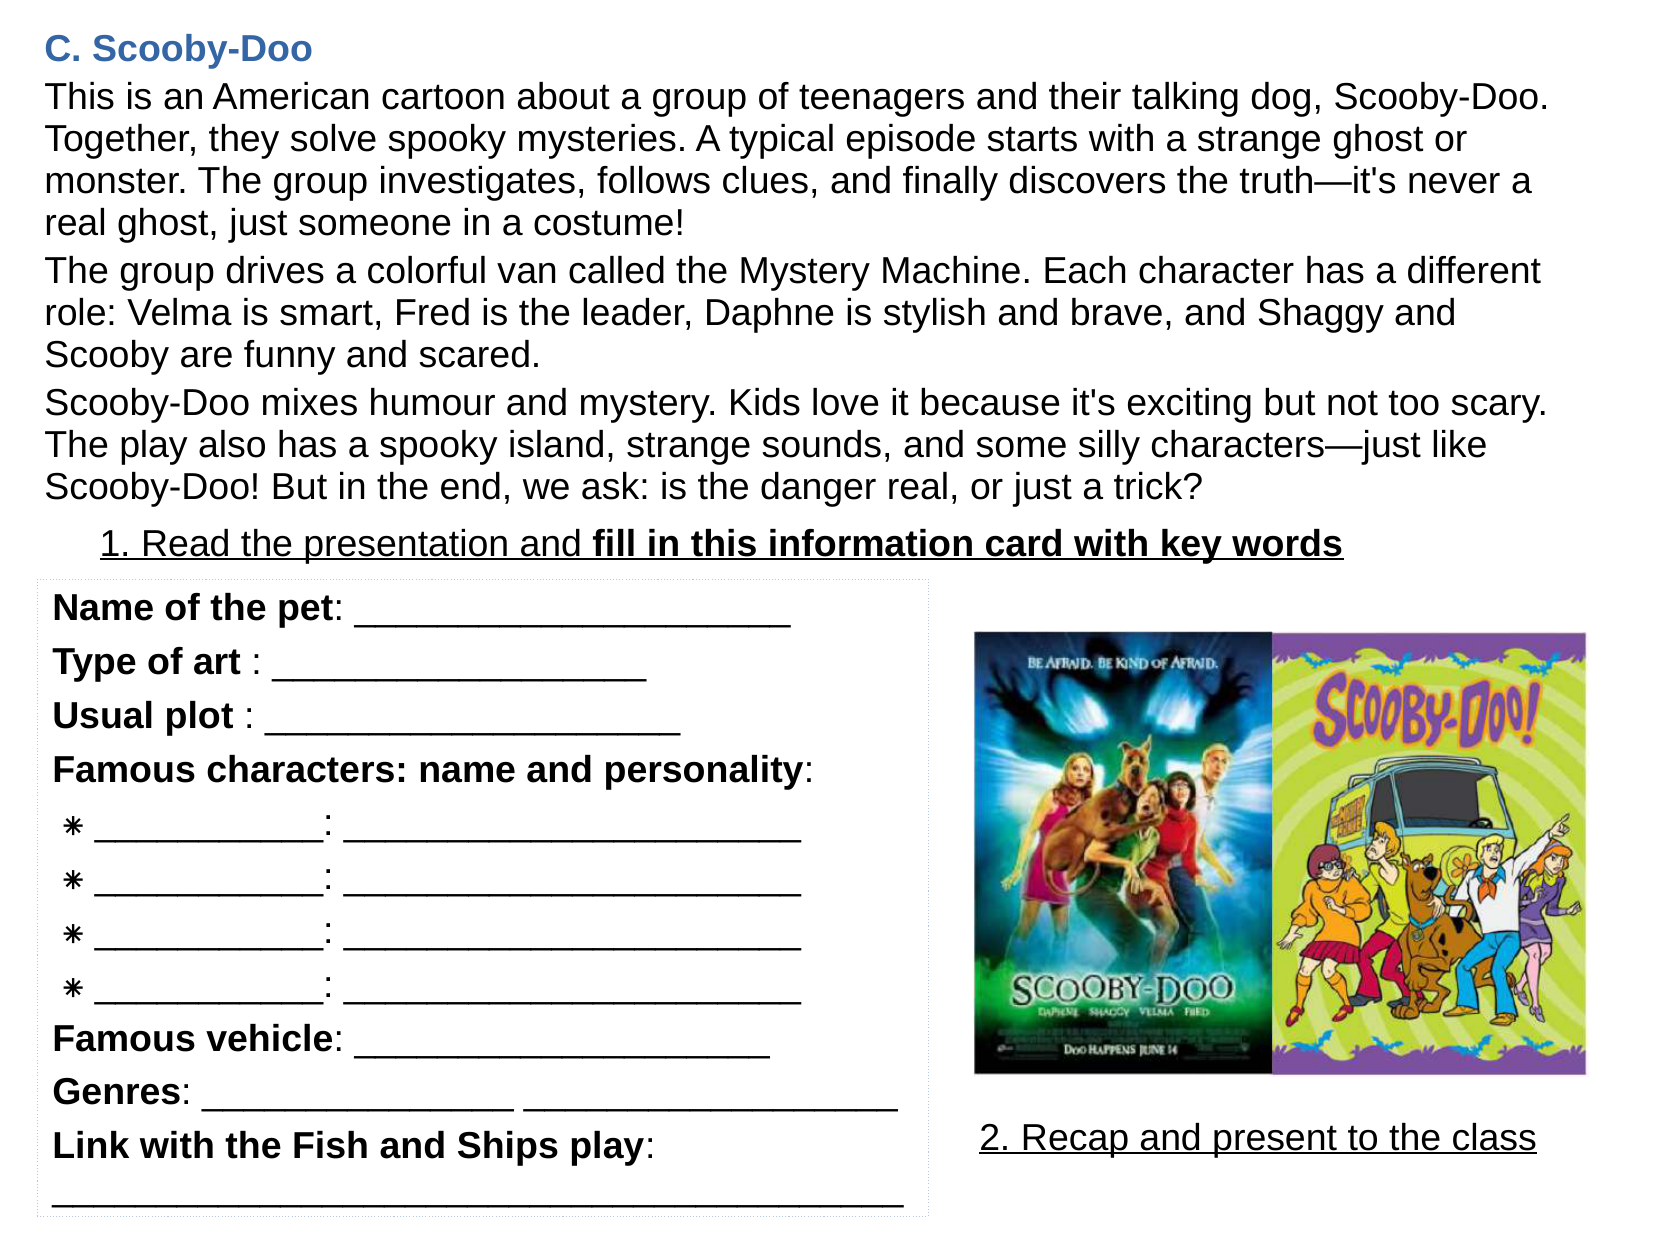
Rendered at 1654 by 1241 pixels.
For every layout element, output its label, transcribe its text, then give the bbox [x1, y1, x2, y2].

text_box 2. Recap and present to the class [964, 1108, 1553, 1166]
text_box 1. Read the presentation and fill in this information card with key words [84, 514, 1359, 572]
text_box C. Scooby-Doo This is an American cartoon about a group of teenagers and their talking dog, Scooby-Doo. Together, they solve spooky mysteries. A typical episode starts with a strange ghost or monster. The group investigates, follows clues, and finally discovers the truth—it's never a real ghost, just someone in a costume! The group drives a colorful van called the Mystery Machine. Each character has a different role: Velma is smart, Fred is the leader, Daphne is stylish and brave, and Shaggy and Scooby are funny and scared. Scooby-Doo mixes humour and mystery. Kids love it because it's exciting but not too scary. The play also has a spooky island, strange sounds, and some silly characters—just like Scooby-Doo! But in the end, we ask: is the danger real, or just a trick? [29, 20, 1601, 515]
picture [971, 631, 1589, 1077]
text_box Name of the pet: _____________________ Type of art : __________________ Usual plot : ____________________ Famous characters: name and personality: ⁕ ___________: ______________________ ⁕ ___________: ______________________ ⁕ ___________: ______________________ ⁕ ___________: ______________________ Famous vehicle: ____________________ Genres: _______________ __________________ Link with the Fish and Ships play: _________________________________________ [37, 579, 929, 1217]
